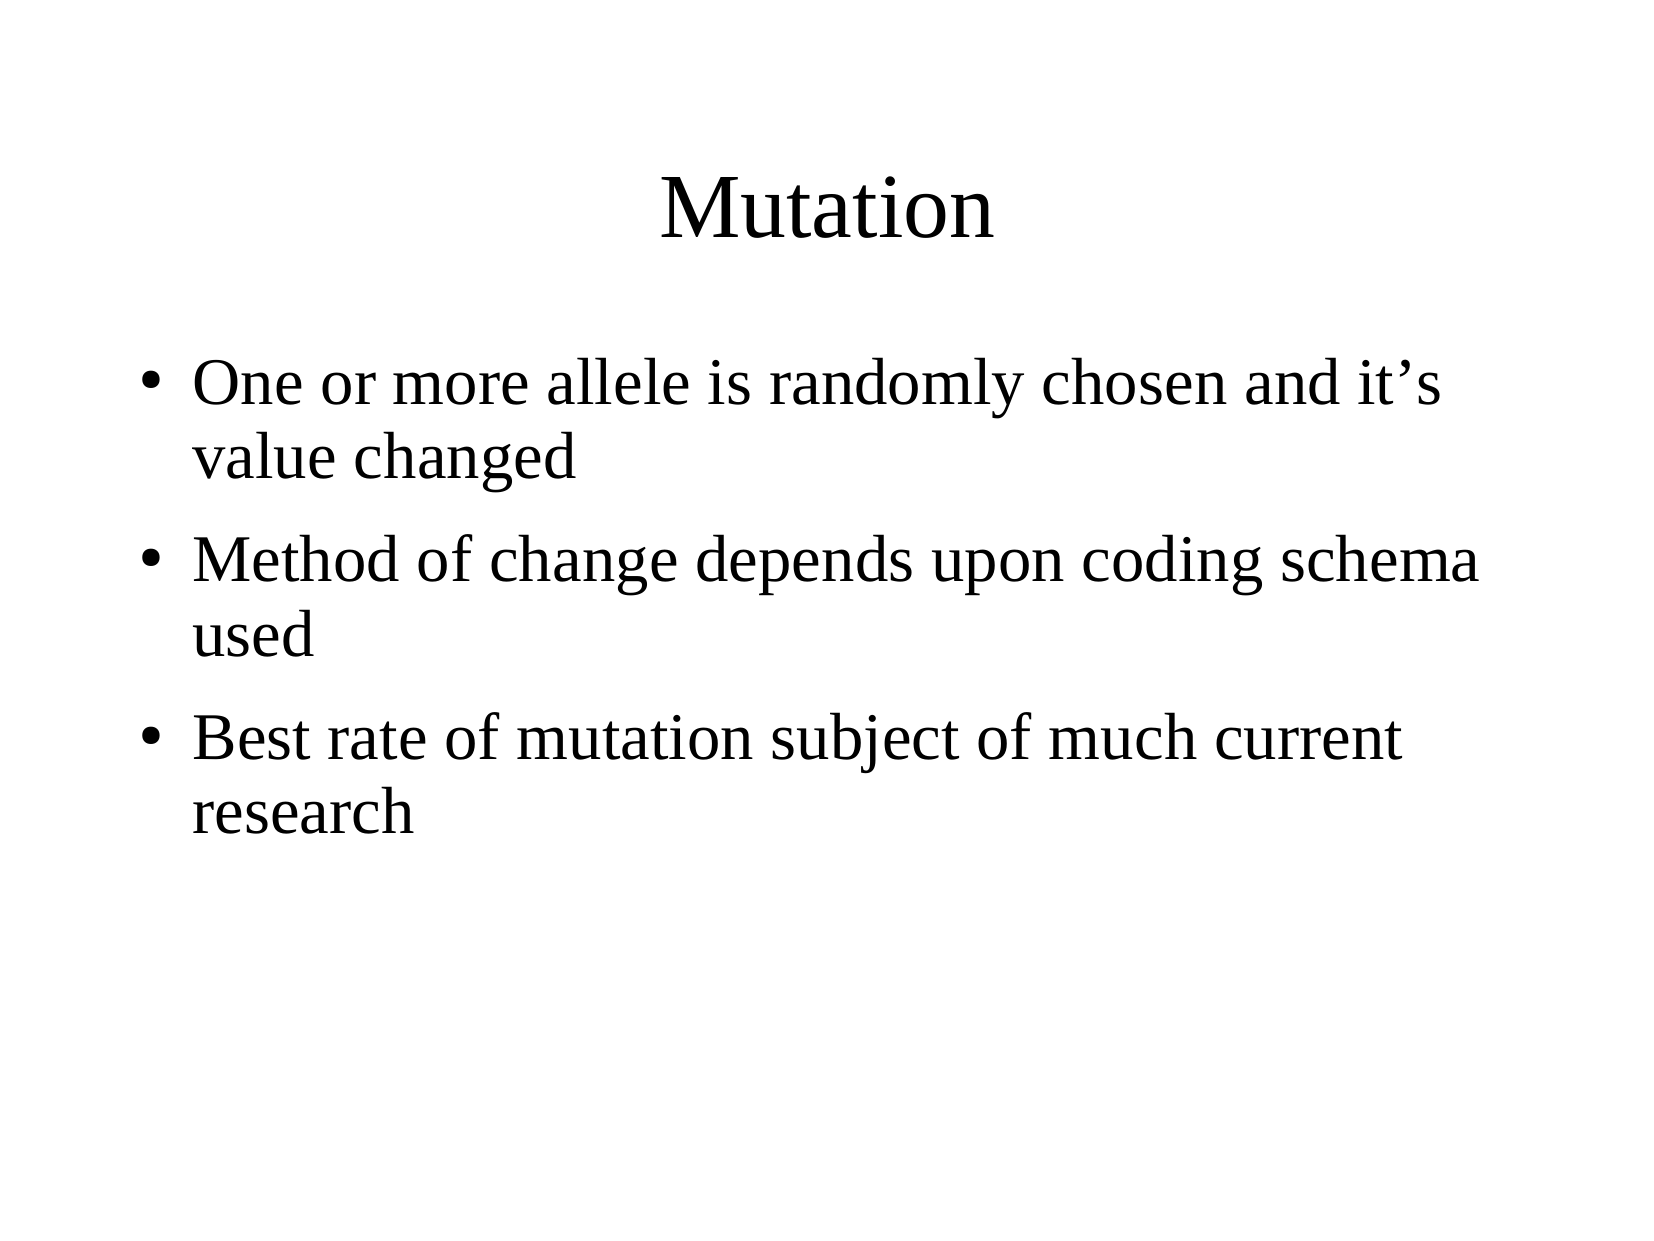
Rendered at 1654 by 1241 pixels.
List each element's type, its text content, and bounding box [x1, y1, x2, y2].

title Mutation [121, 102, 1534, 311]
list One or more allele is randomly chosen and it’s value changed Method of change depends upon coding schema used Best rate of mutation subject of much current research [121, 344, 1534, 1127]
